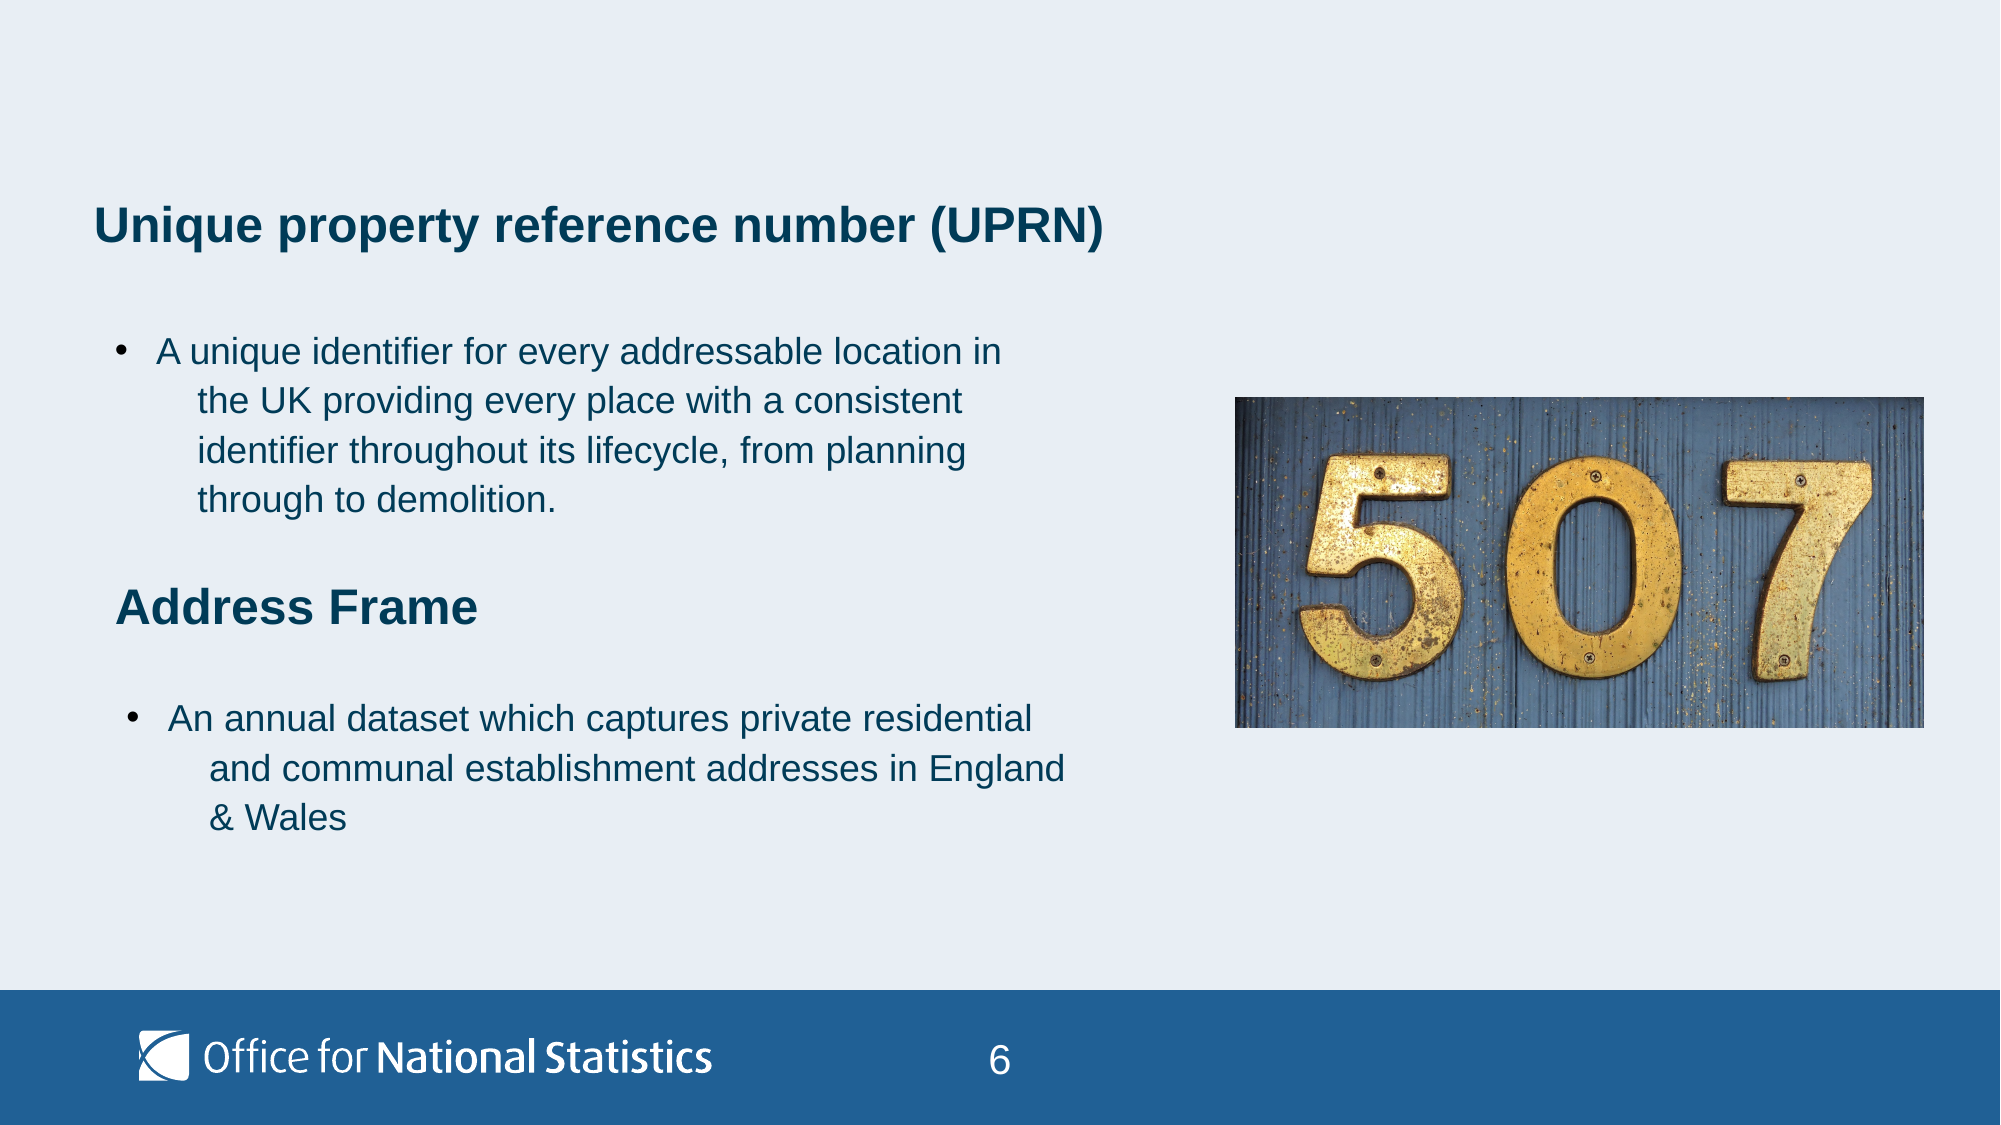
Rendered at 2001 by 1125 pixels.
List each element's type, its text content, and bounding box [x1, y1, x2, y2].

title Unique property reference number (UPRN) [93, 196, 1354, 255]
text_box 6 [764, 1025, 1236, 1086]
list A unique identifier for every addressable location in the UK providing every place with a consistent identifier throughout its lifecycle, from planning through to demolition. [114, 322, 1040, 519]
text_box An annual dataset which captures private residential and communal establishment addresses in England & Wales [126, 689, 1083, 836]
text_box Address Frame [114, 578, 1095, 637]
picture [1235, 397, 1924, 728]
